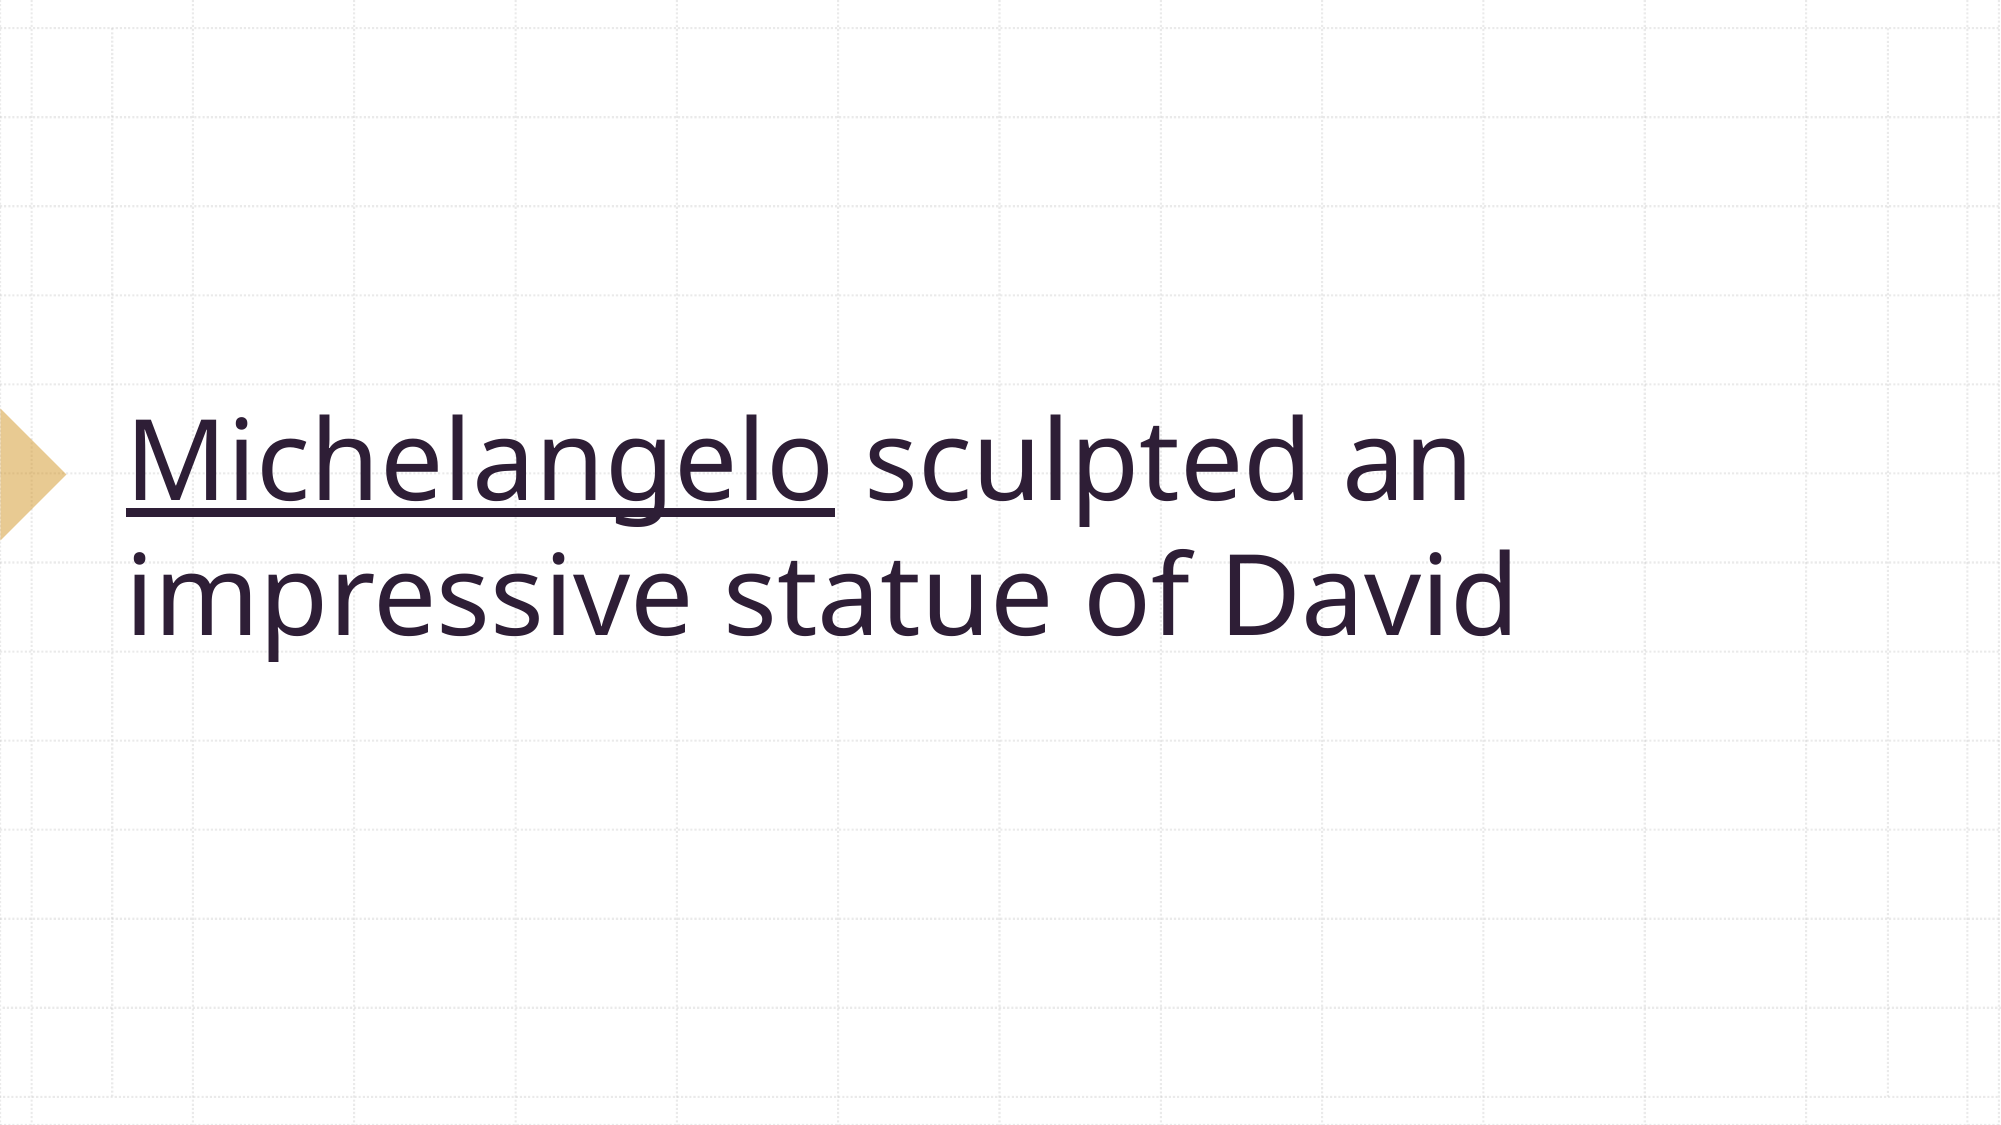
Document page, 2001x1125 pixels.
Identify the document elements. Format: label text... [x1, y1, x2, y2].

title Michelangelo sculpted an impressive statue of David [110, 342, 1949, 666]
